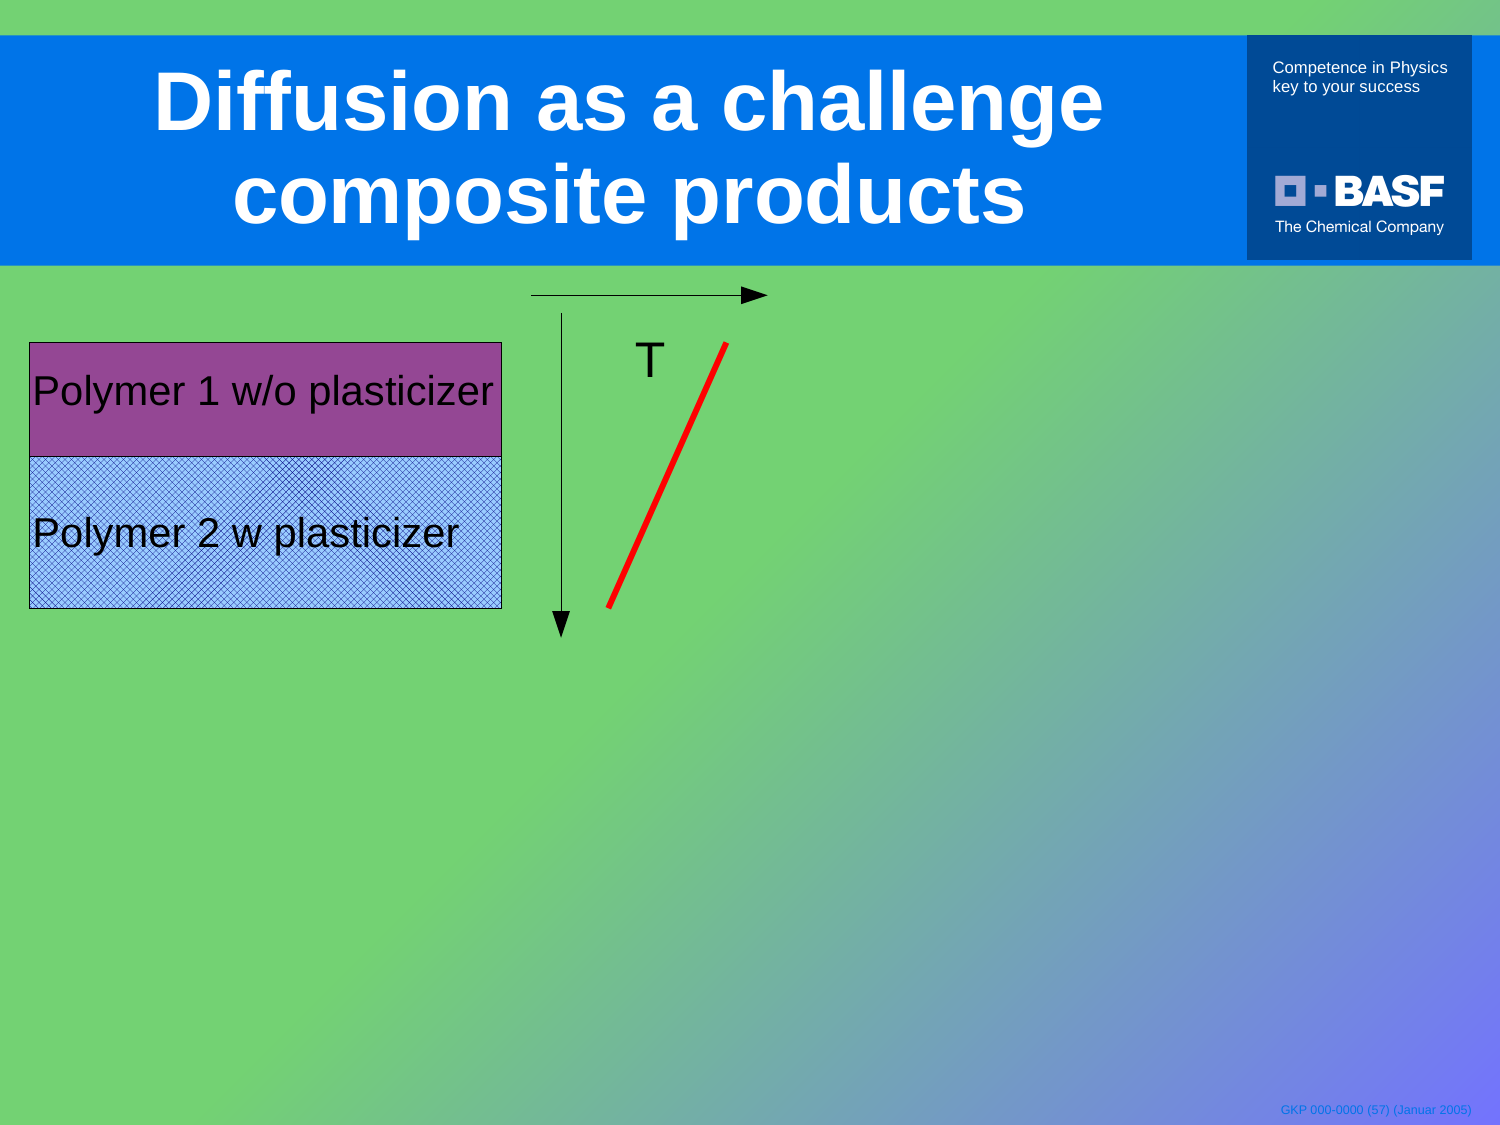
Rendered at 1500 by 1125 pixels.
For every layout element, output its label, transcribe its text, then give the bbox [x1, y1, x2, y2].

title Diffusion as a challenge composite products [27, 54, 1232, 246]
text_box Polymer 1 w/o plasticizer [17, 360, 510, 422]
text_box [29, 342, 502, 360]
text_box [29, 422, 502, 609]
picture [1247, 35, 1472, 260]
title Going micro and nano: approaching the apparent dwarf [1438, 1063, 1500, 1125]
text_box Polymer 2 w plasticizer [17, 502, 475, 564]
text_box T [620, 324, 681, 396]
